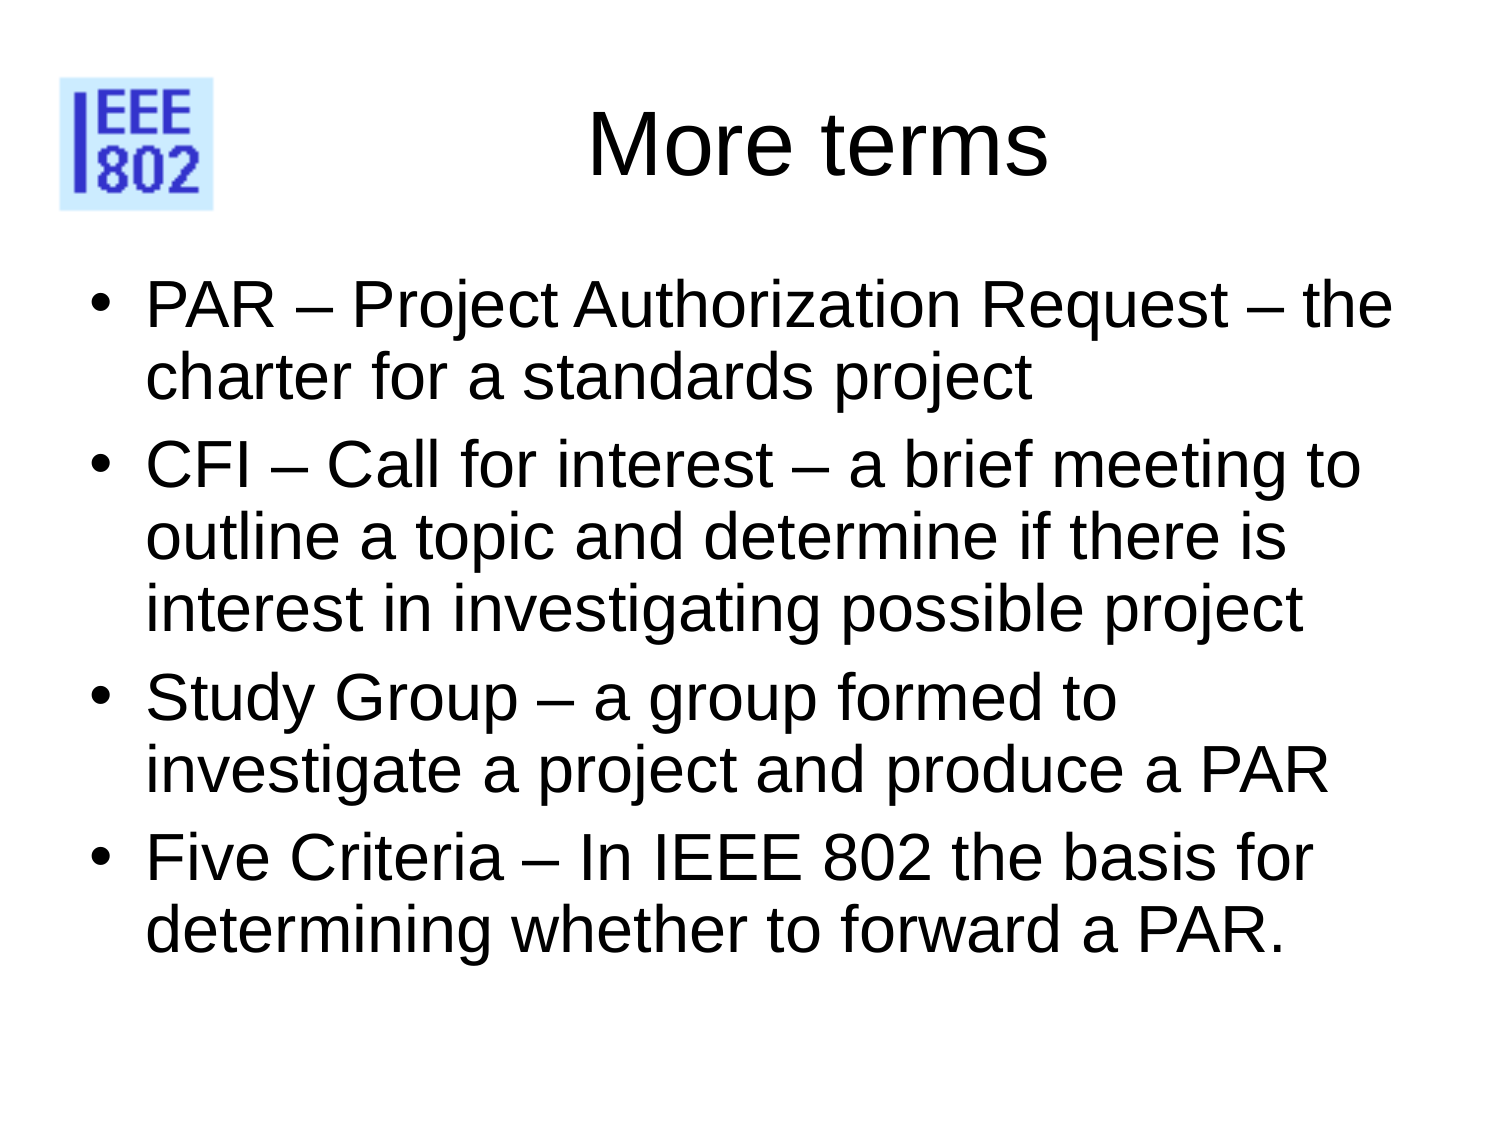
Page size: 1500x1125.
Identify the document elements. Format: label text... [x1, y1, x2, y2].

picture [37, 49, 232, 250]
text_box More terms [212, 45, 1425, 233]
text_box PAR – Project Authorization Request – the charter for a standards project CFI – Call for interest – a brief meeting to outline a topic and determine if there is interest in investigating possible project Study Group – a group formed to investigate a project and produce a PAR Five Criteria – In IEEE 802 the basis for determining whether to forward a PAR. [74, 262, 1425, 1005]
